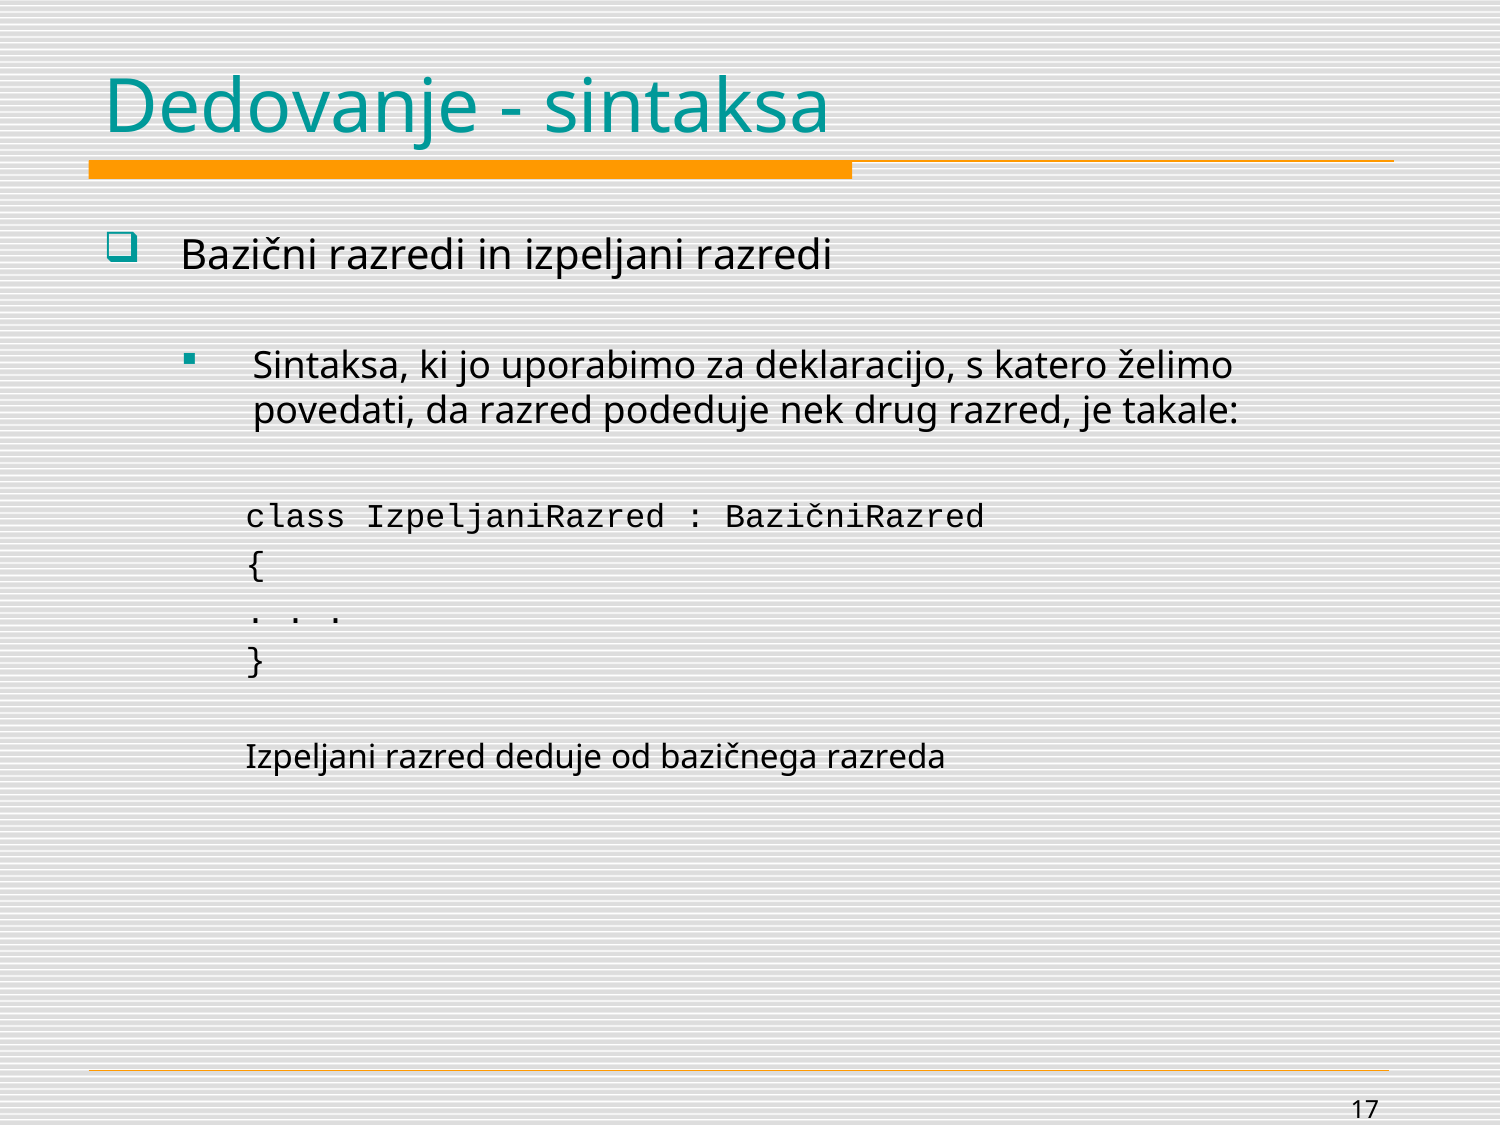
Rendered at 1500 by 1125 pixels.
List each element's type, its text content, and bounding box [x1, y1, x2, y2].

text_box <number> [1068, 1085, 1394, 1125]
list Bazični razredi in izpeljani razredi Sintaksa, ki jo uporabimo za deklaracijo, s katero želimo povedati, da razred podeduje nek drug razred, je takale: class IzpeljaniRazred : BazičniRazred { . . . } Izpeljani razred deduje od bazičnega razreda [88, 220, 1401, 1059]
title Dedovanje - sintaksa [88, 42, 1401, 155]
picture [0, 0, 1500, 1125]
